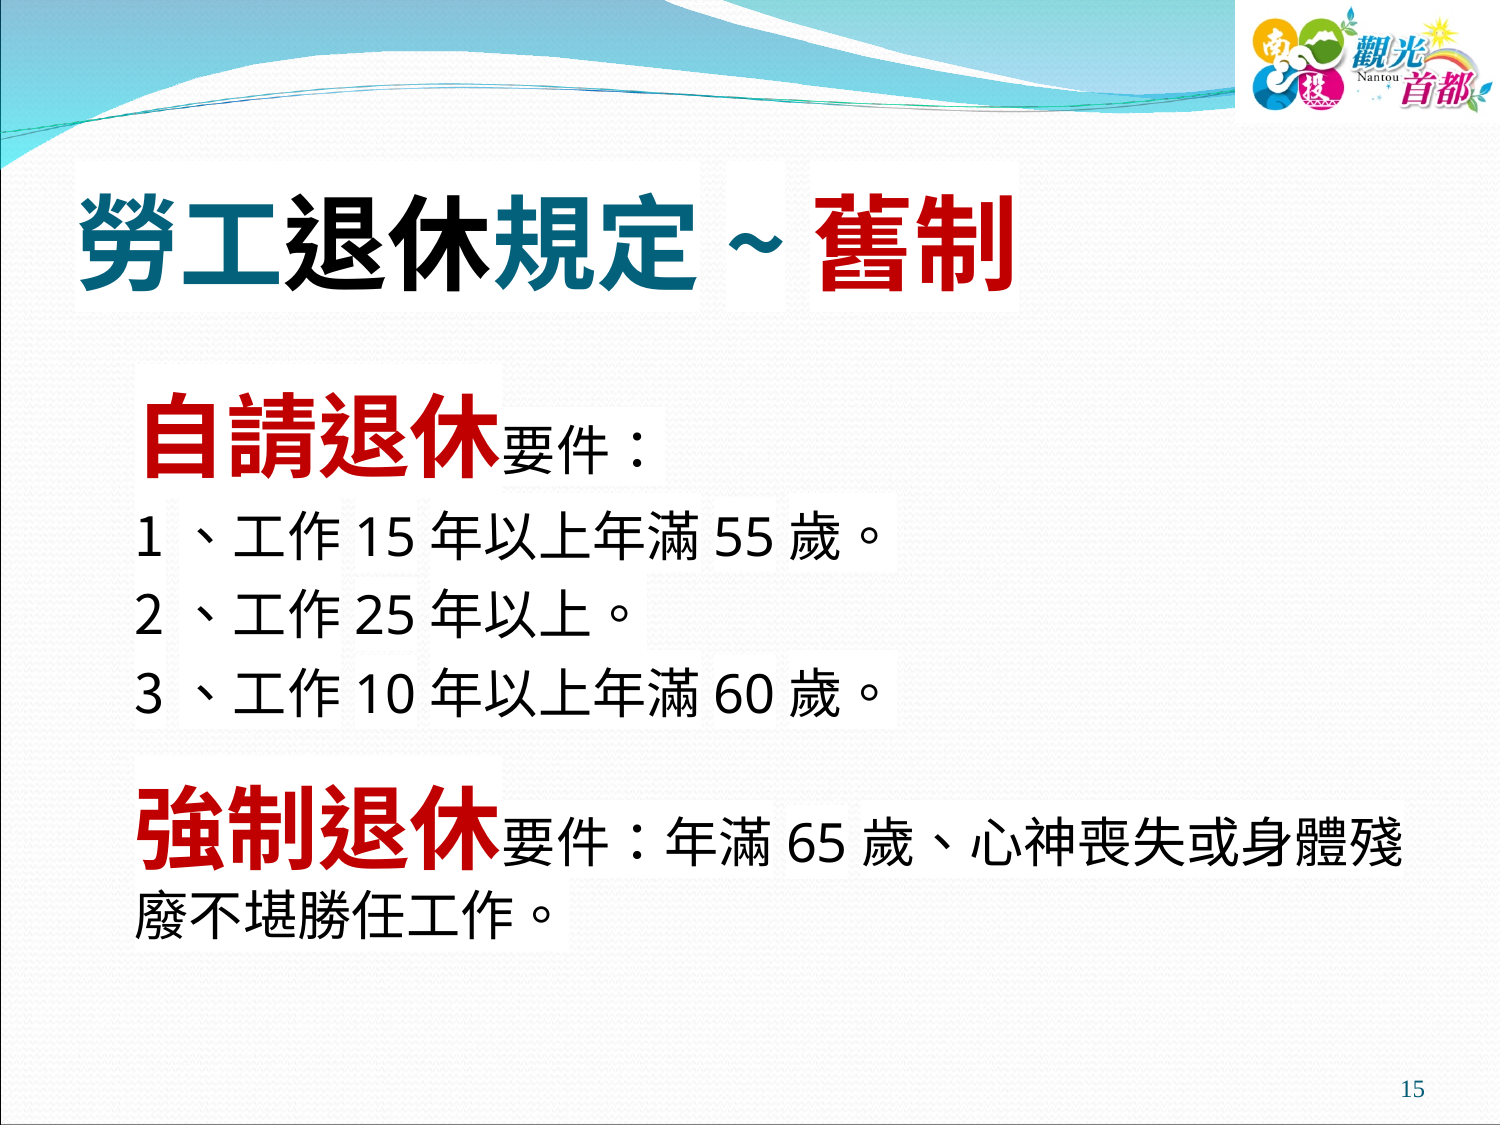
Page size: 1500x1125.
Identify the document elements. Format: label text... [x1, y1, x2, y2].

picture [0, 0, 1500, 1125]
text_box <編號> [1299, 1042, 1426, 1103]
list 自請退休要件： 1、工作15年以上年滿55歲。 2、工作25年以上。 3、工作10年以上年滿60歲。 強制退休要件：年滿65歲、心神喪失或身體殘廢不堪勝任工作。 [75, 317, 1426, 1038]
title 勞工退休規定~舊制 [75, 115, 1426, 304]
